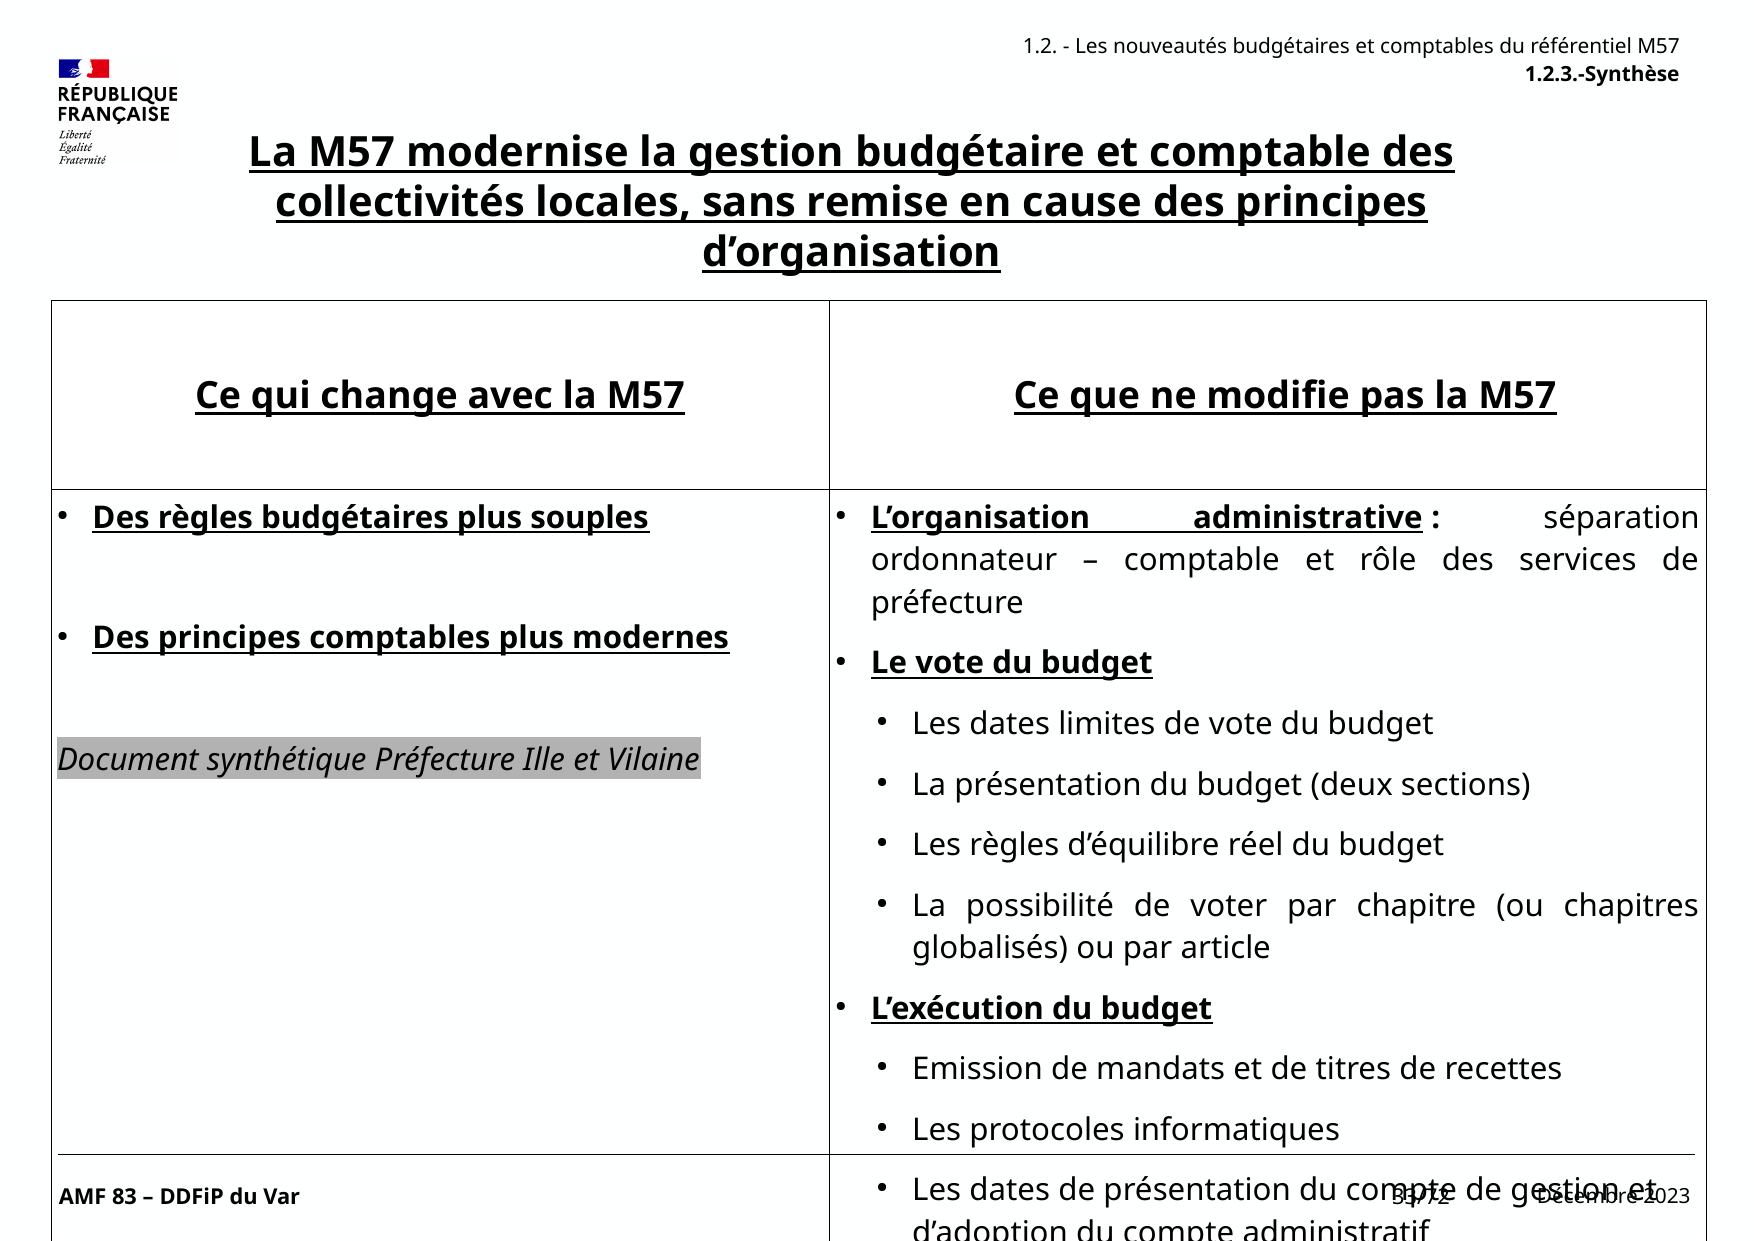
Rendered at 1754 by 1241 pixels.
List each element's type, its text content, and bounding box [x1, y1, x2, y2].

text_box La M57 modernise la gestion budgétaire et comptable des collectivités locales, sans remise en cause des principes d’organisation [166, 117, 1537, 285]
table_header Ce que ne modifie pas la M57 [830, 301, 1706, 489]
picture [58, 58, 178, 164]
text_box 1.2. - Les nouveautés budgétaires et comptables du référentiel M57 1.2.3.-Synthèse [225, 23, 1695, 136]
table_cell Des règles budgétaires plus souples Des principes comptables plus modernes Document synthétique Préfecture Ille et Vilaine [52, 490, 829, 1241]
table_header Ce qui change avec la M57 [52, 301, 829, 489]
table_cell L’organisation administrative : séparation ordonnateur – comptable et rôle des services de préfecture Le vote du budget Les dates limites de vote du budget La présentation du budget (deux sections) Les règles d’équilibre réel du budget La possibilité de voter par chapitre (ou chapitres globalisés) ou par article L’exécution du budget Emission de mandats et de titres de recettes Les protocoles informatiques Les dates de présentation du compte de gestion et d’adoption du compte administratif [830, 490, 1706, 1241]
